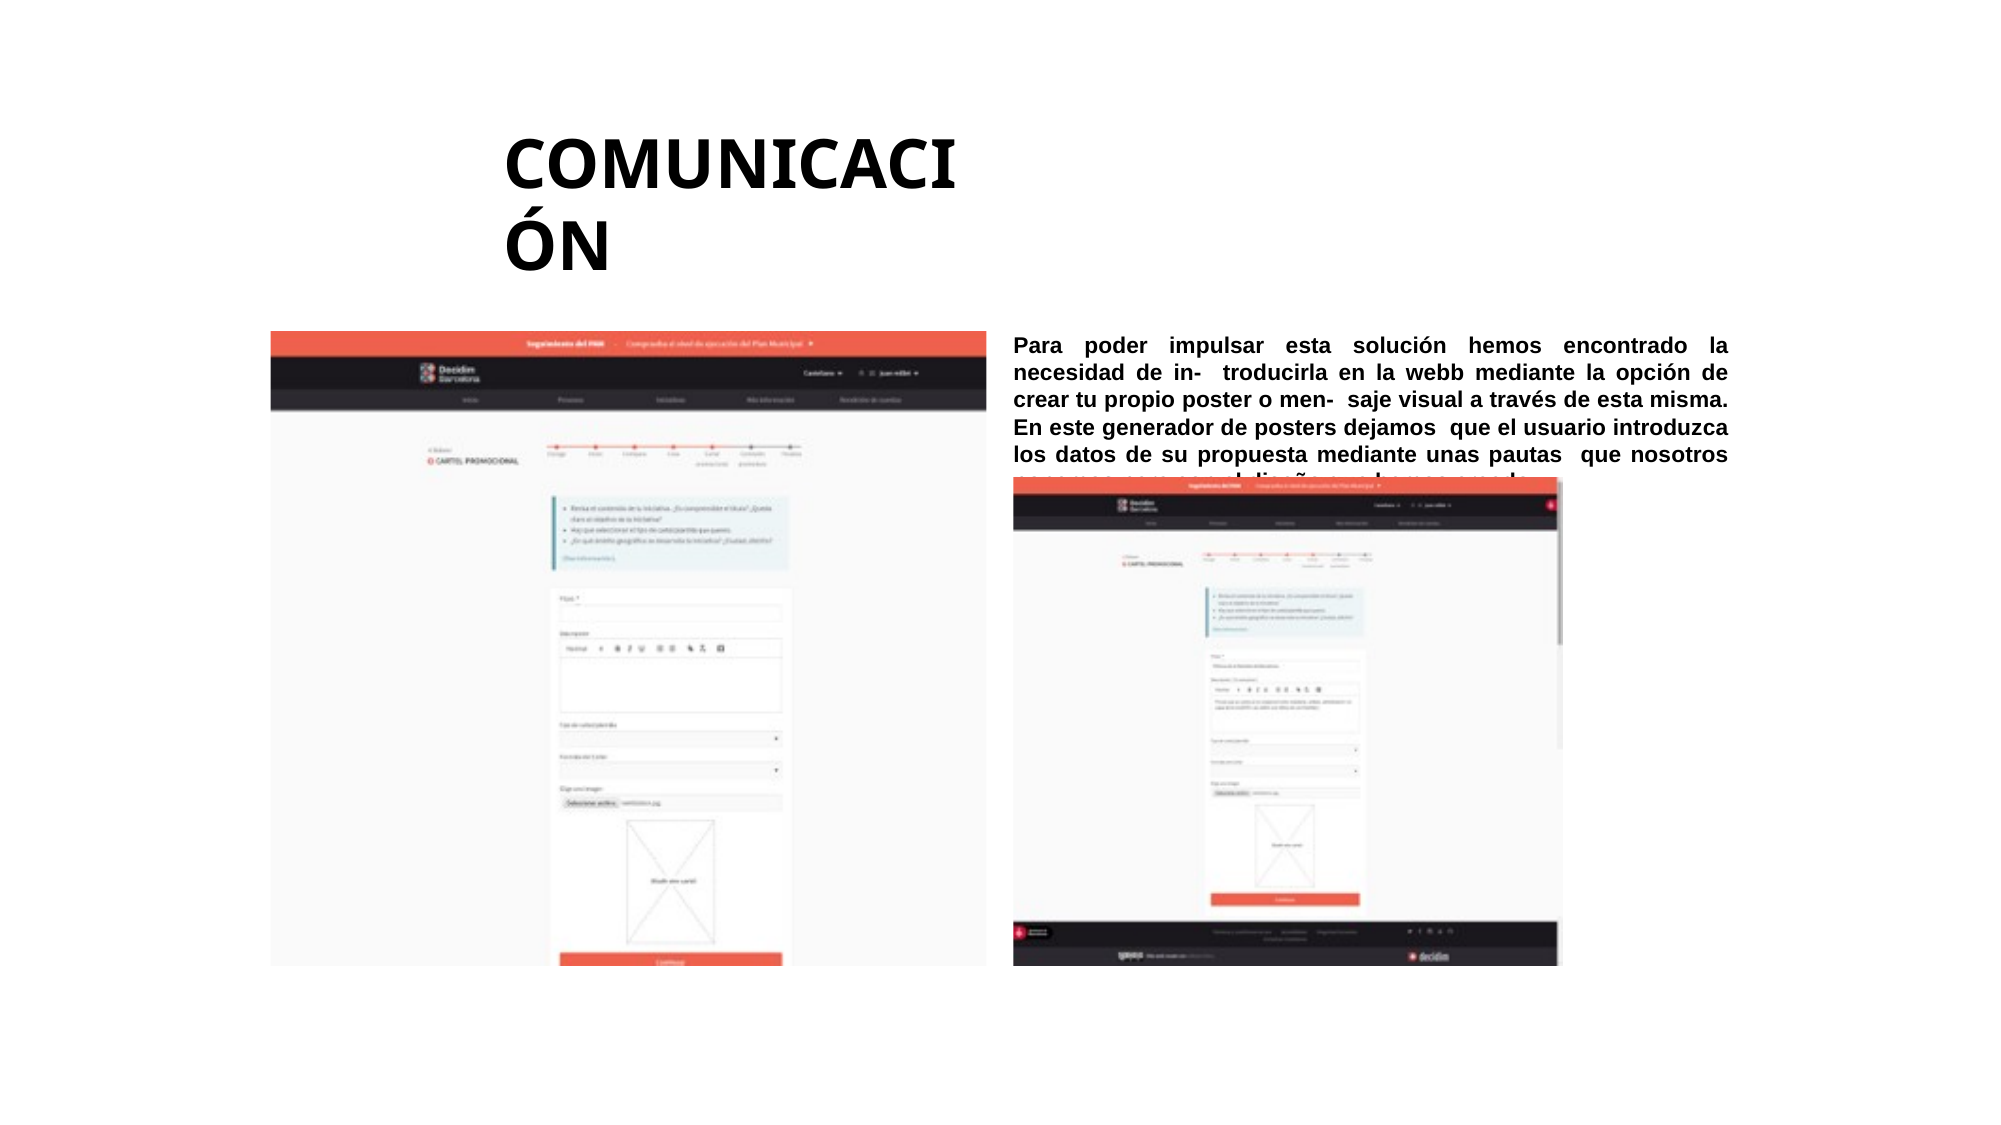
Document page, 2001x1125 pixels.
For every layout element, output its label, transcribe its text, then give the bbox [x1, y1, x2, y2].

text_box [1013, 477, 1563, 966]
text_box [270, 331, 987, 966]
title COMUNICACIÓN GENERADOR DE POSTERS [501, 118, 989, 365]
text_box Para poder impulsar esta solución hemos encontrado la necesidad de in- troducirla en la webb mediante la opción de crear tu propio poster o men- saje visual a través de esta misma. En este generador de posters dejamos que el usuario introduzca los datos de su propuesta mediante unas pautas que nosotros ponemos para con el diseño que hemos creado. [1011, 324, 1730, 495]
